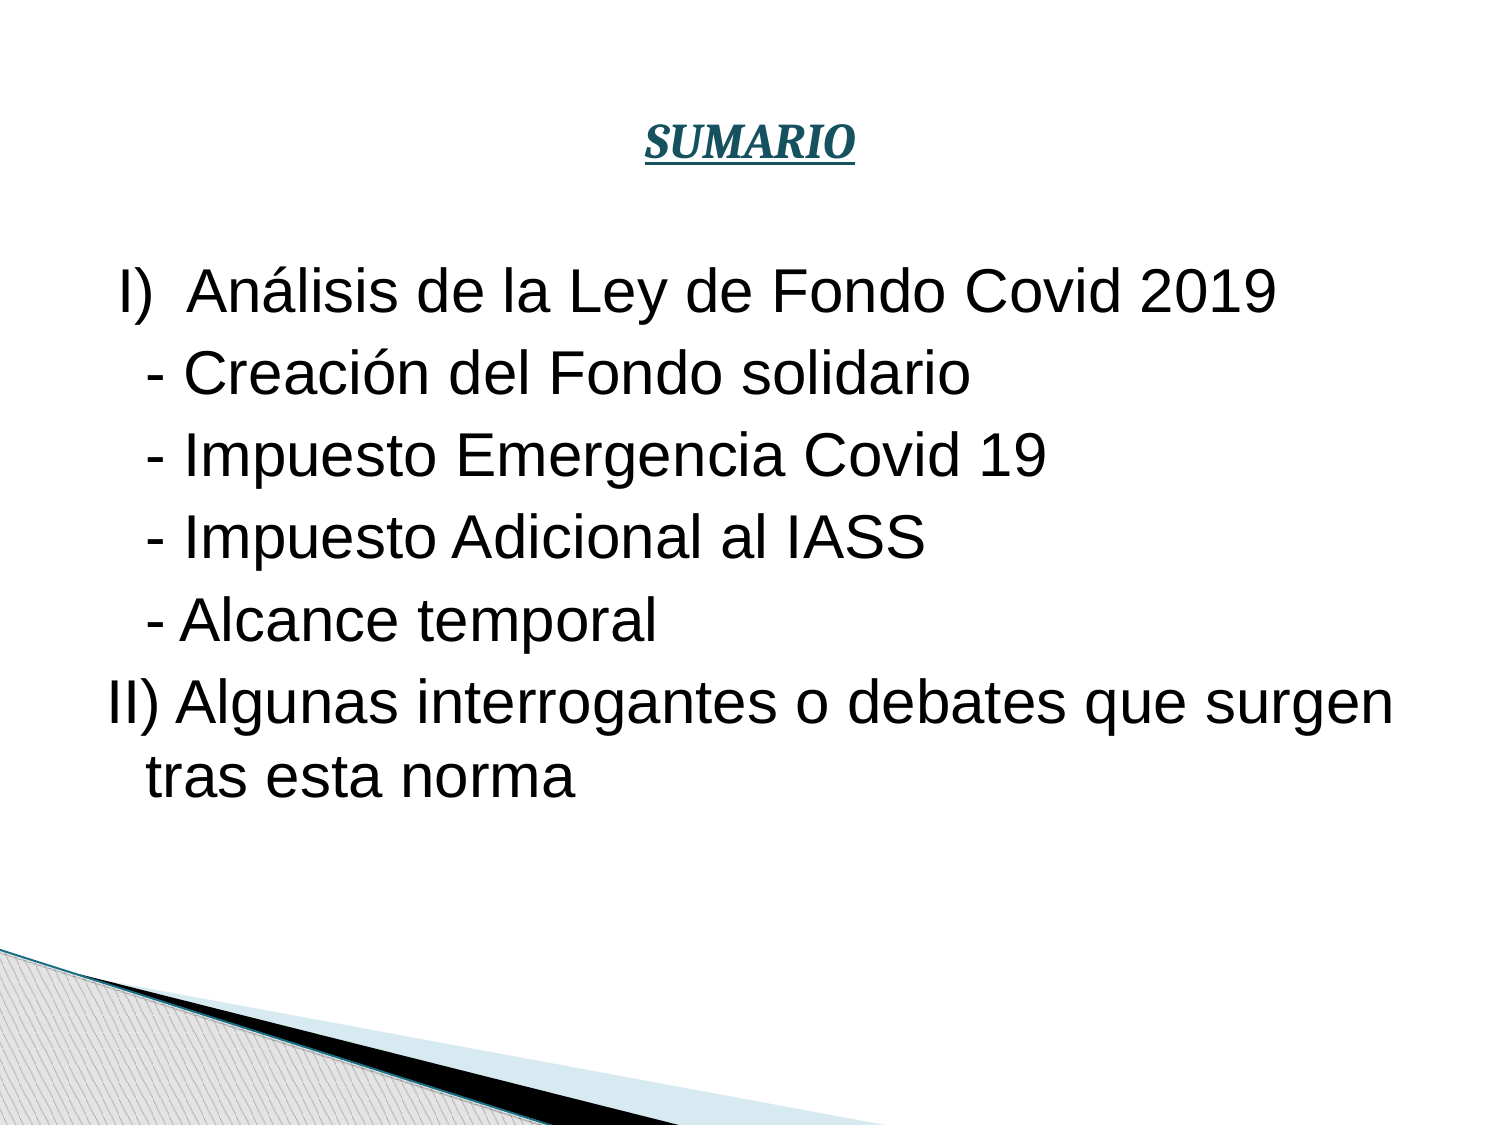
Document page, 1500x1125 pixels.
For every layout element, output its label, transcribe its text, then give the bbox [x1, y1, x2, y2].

title SUMARIO [75, 45, 1425, 233]
list I) Análisis de la Ley de Fondo Covid 2019 - Creación del Fondo solidario - Impuesto Emergencia Covid 19 - Impuesto Adicional al IASS - Alcance temporal II) Algunas interrogantes o debates que surgen tras esta norma [75, 243, 1425, 986]
